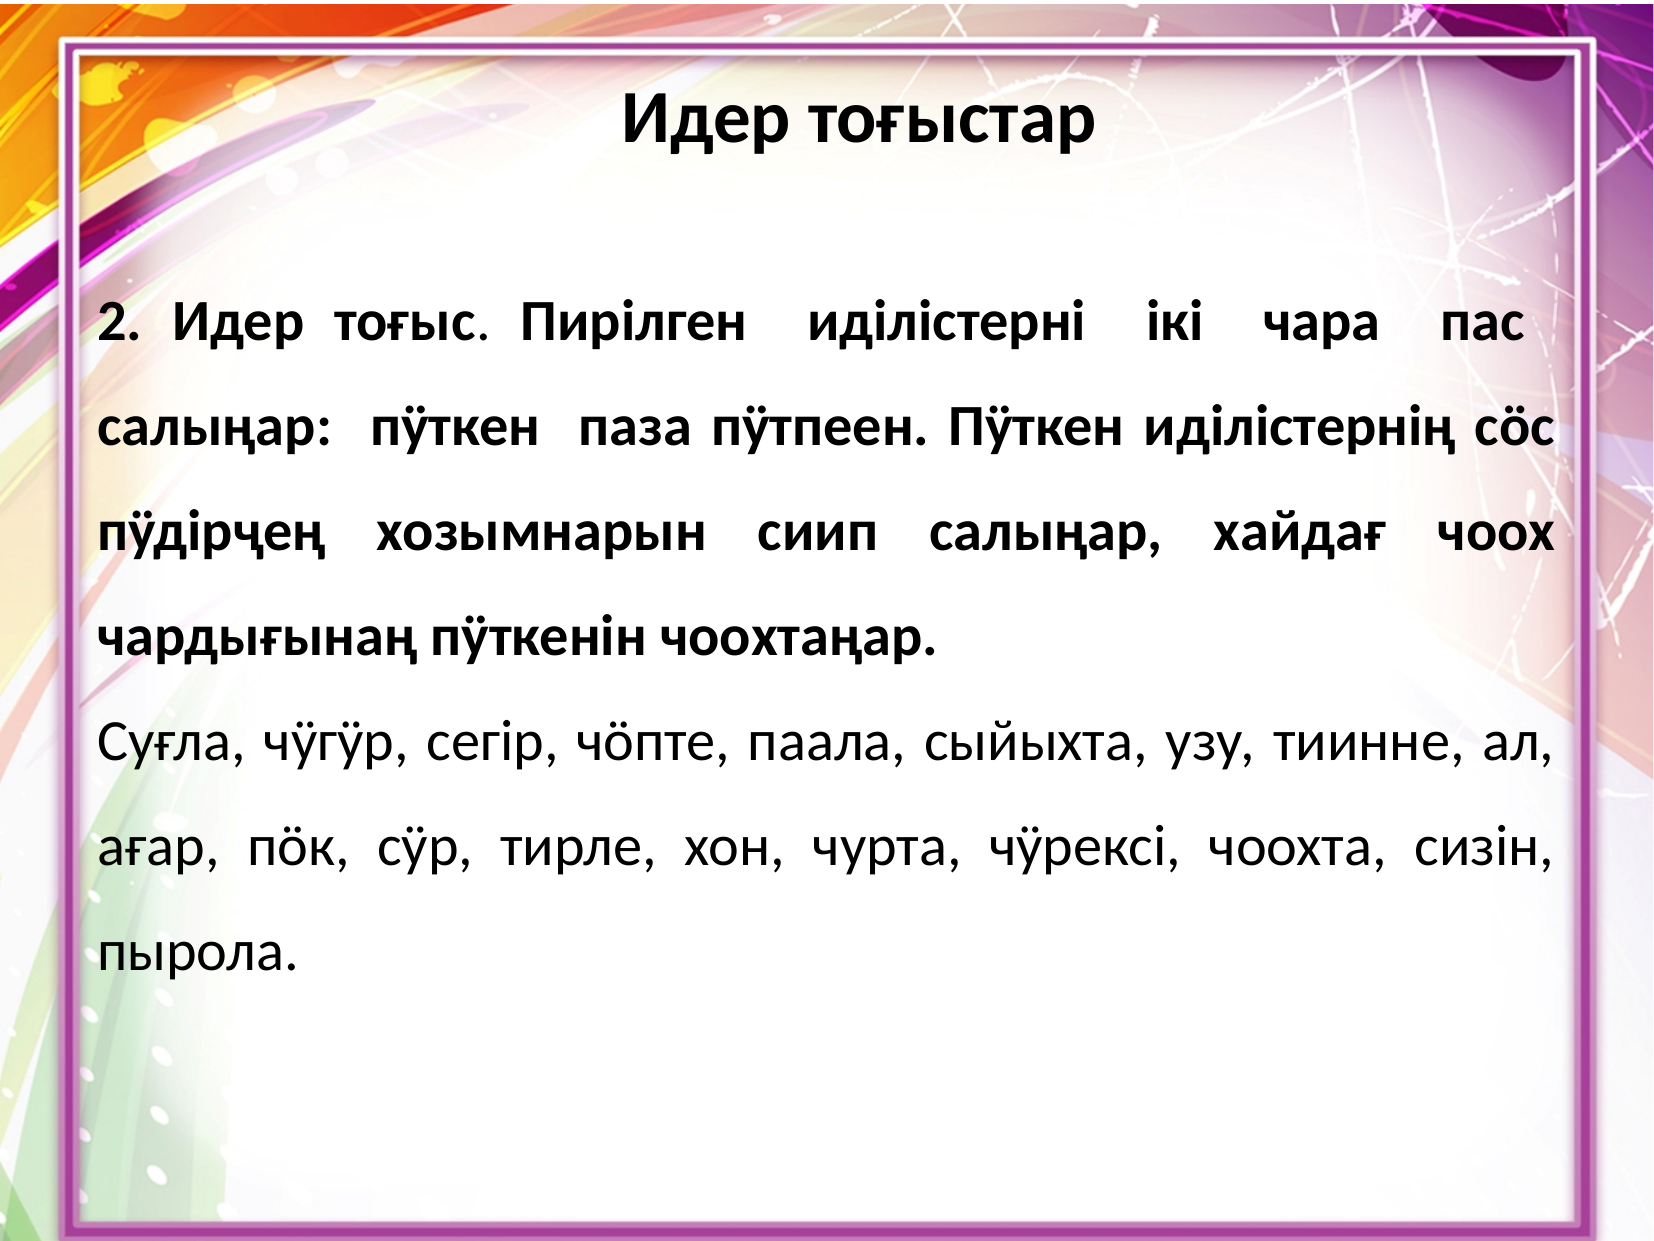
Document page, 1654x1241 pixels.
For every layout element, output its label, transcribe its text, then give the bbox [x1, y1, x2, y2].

text_box Идер тоғыстар 2. Идер тоғыс. Пирiлген идiлiстернi iкi чара пас салыңар: пӱткен паза пӱтпеен. Пӱткен идiлiстернiң сӧс пӱдiрҷең хозымнарын сиип салыңар, хайдағ чоох чардығынаң пӱткенiн чоохтаңар. Суғла, чӱгӱр, сегiр, чӧпте, паала, сыйыхта, узу, тиинне, ал, ағар, пӧк, сӱр, тирле, хон, чурта, чӱрексi, чоохта, сизiн, пырола. [82, 60, 1571, 996]
picture [0, 4, 1654, 1241]
